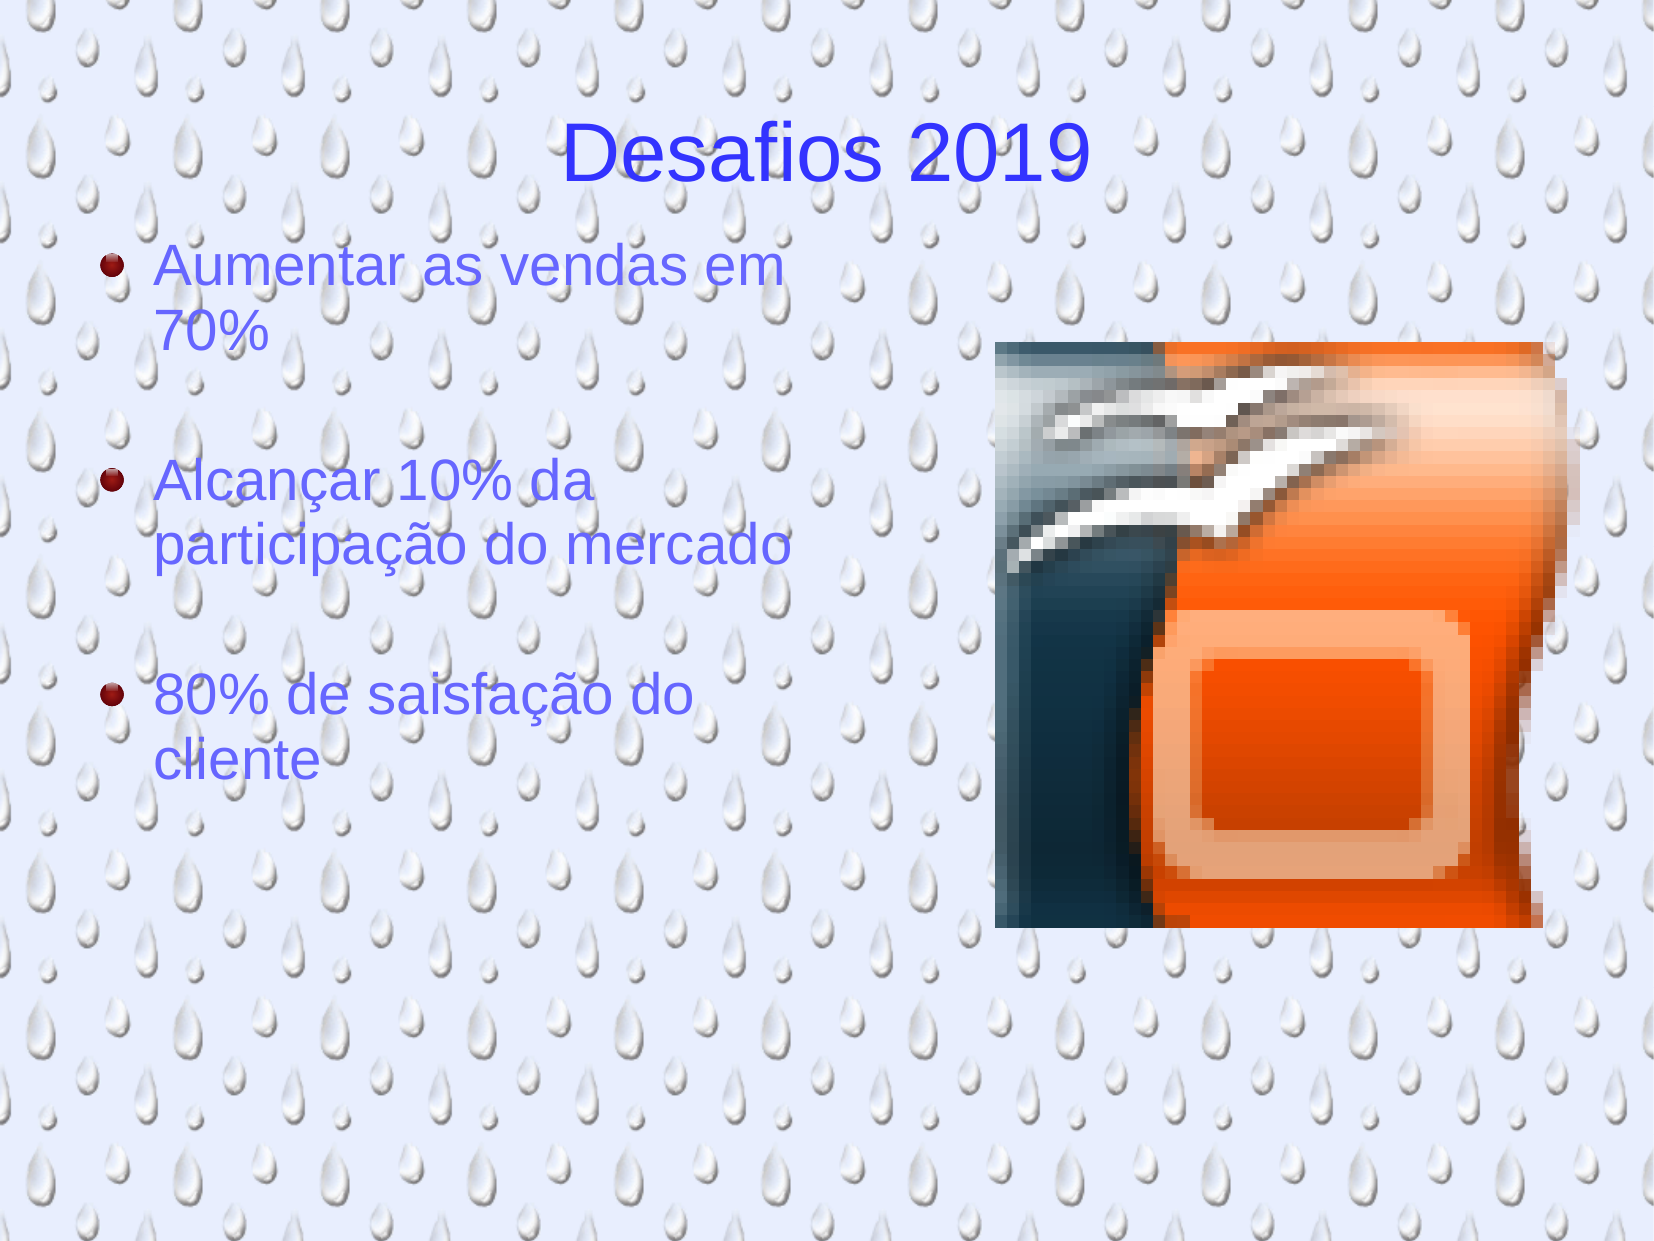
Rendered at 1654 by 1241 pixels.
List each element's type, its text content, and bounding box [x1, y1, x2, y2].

chart [560, 553, 1094, 687]
picture [0, 0, 1654, 1241]
list Aumentar as vendas em 70% Alcançar 10% da participação do mercado 80% de saisfação do cliente [82, 232, 809, 1052]
title Desafios 2019 [82, 49, 1571, 257]
